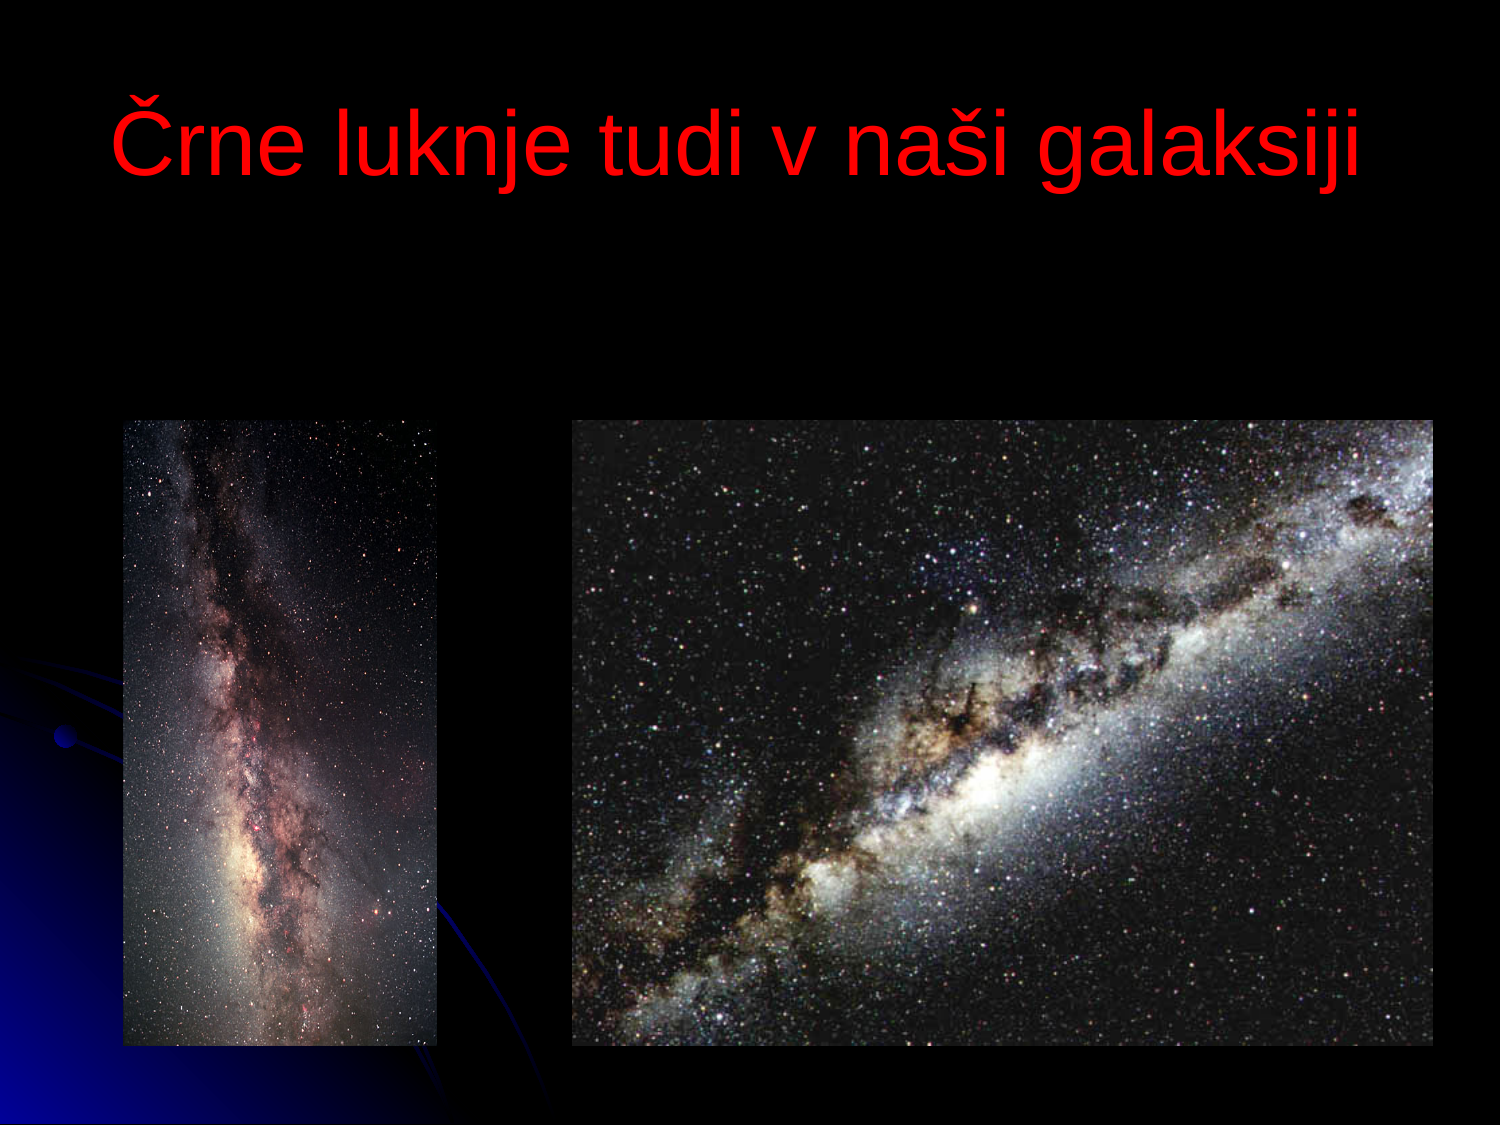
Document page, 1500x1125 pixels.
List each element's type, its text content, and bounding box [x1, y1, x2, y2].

picture [123, 420, 437, 1046]
picture [572, 420, 1433, 1046]
title Črne luknje tudi v naši galaksiji [75, 45, 1425, 233]
